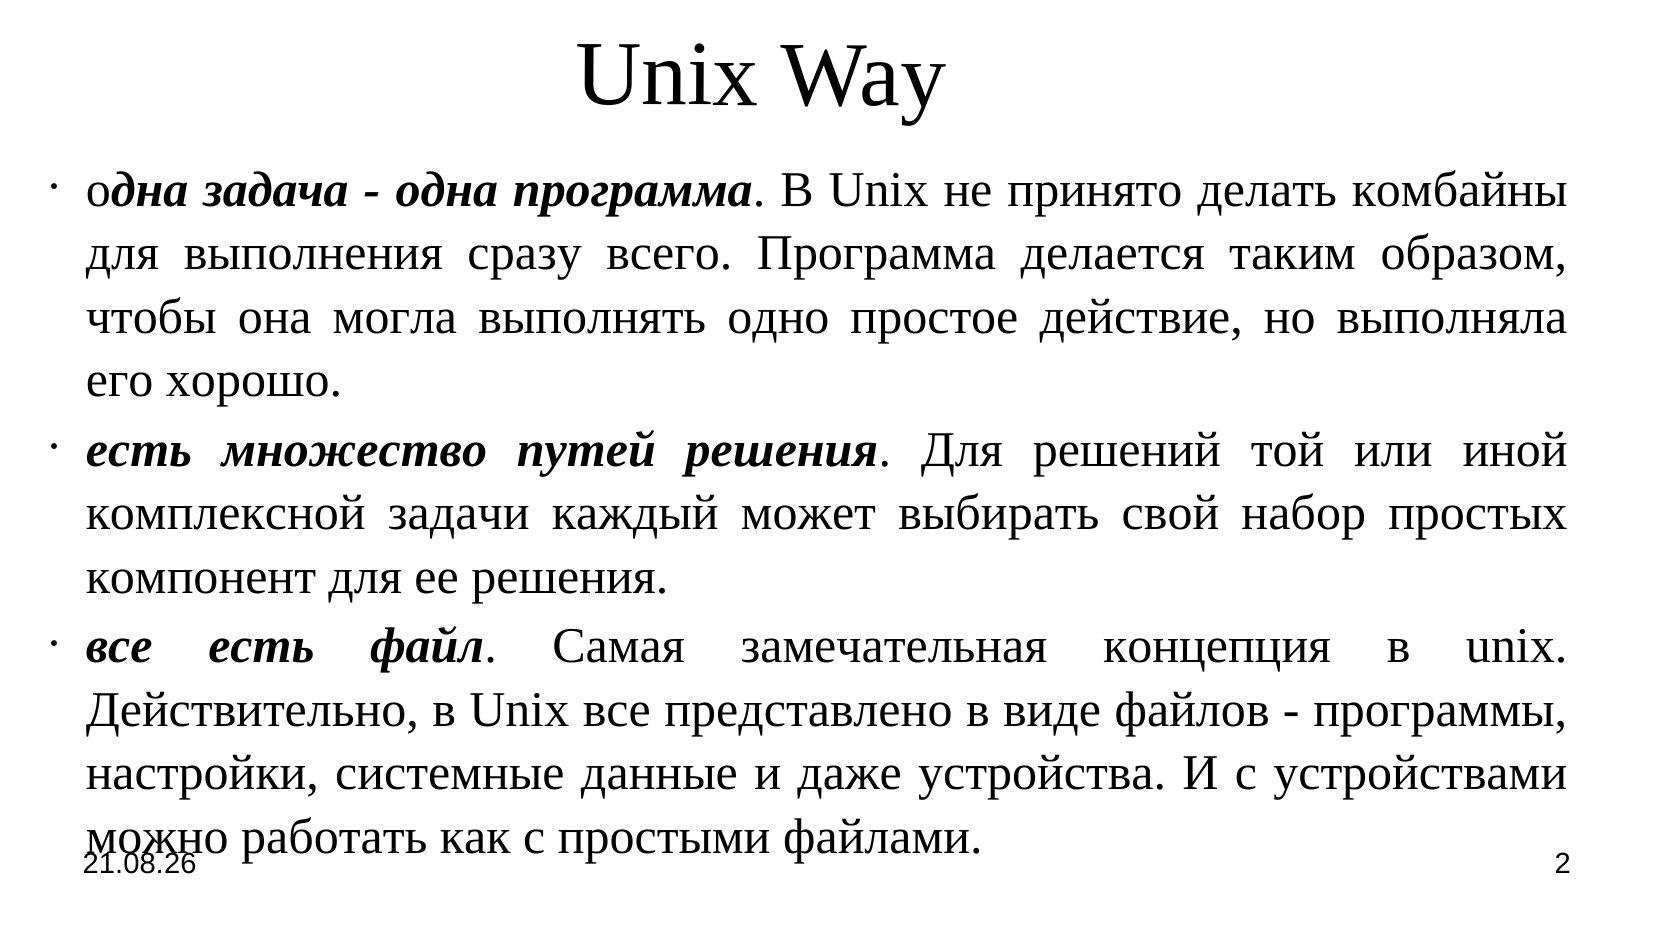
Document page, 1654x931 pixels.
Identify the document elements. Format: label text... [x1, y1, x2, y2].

list одна задача - одна программа. В Unix не принято делать комбайны для выполнения сразу всего. Программа делается таким образом, чтобы она могла выполнять одно простое действие, но выполняла его хорошо. есть множество путей решения. Для решений той или иной комплексной задачи каждый может выбирать свой набор простых компонент для ее решения. все есть файл. Самая замечательная концепция в unix. Действительно, в Unix все представлено в виде файлов - программы, настройки, системные данные и даже устройства. И с устройствами можно работать как с простыми файлами. [0, 153, 1604, 841]
title Unix Way [22, 0, 1500, 153]
